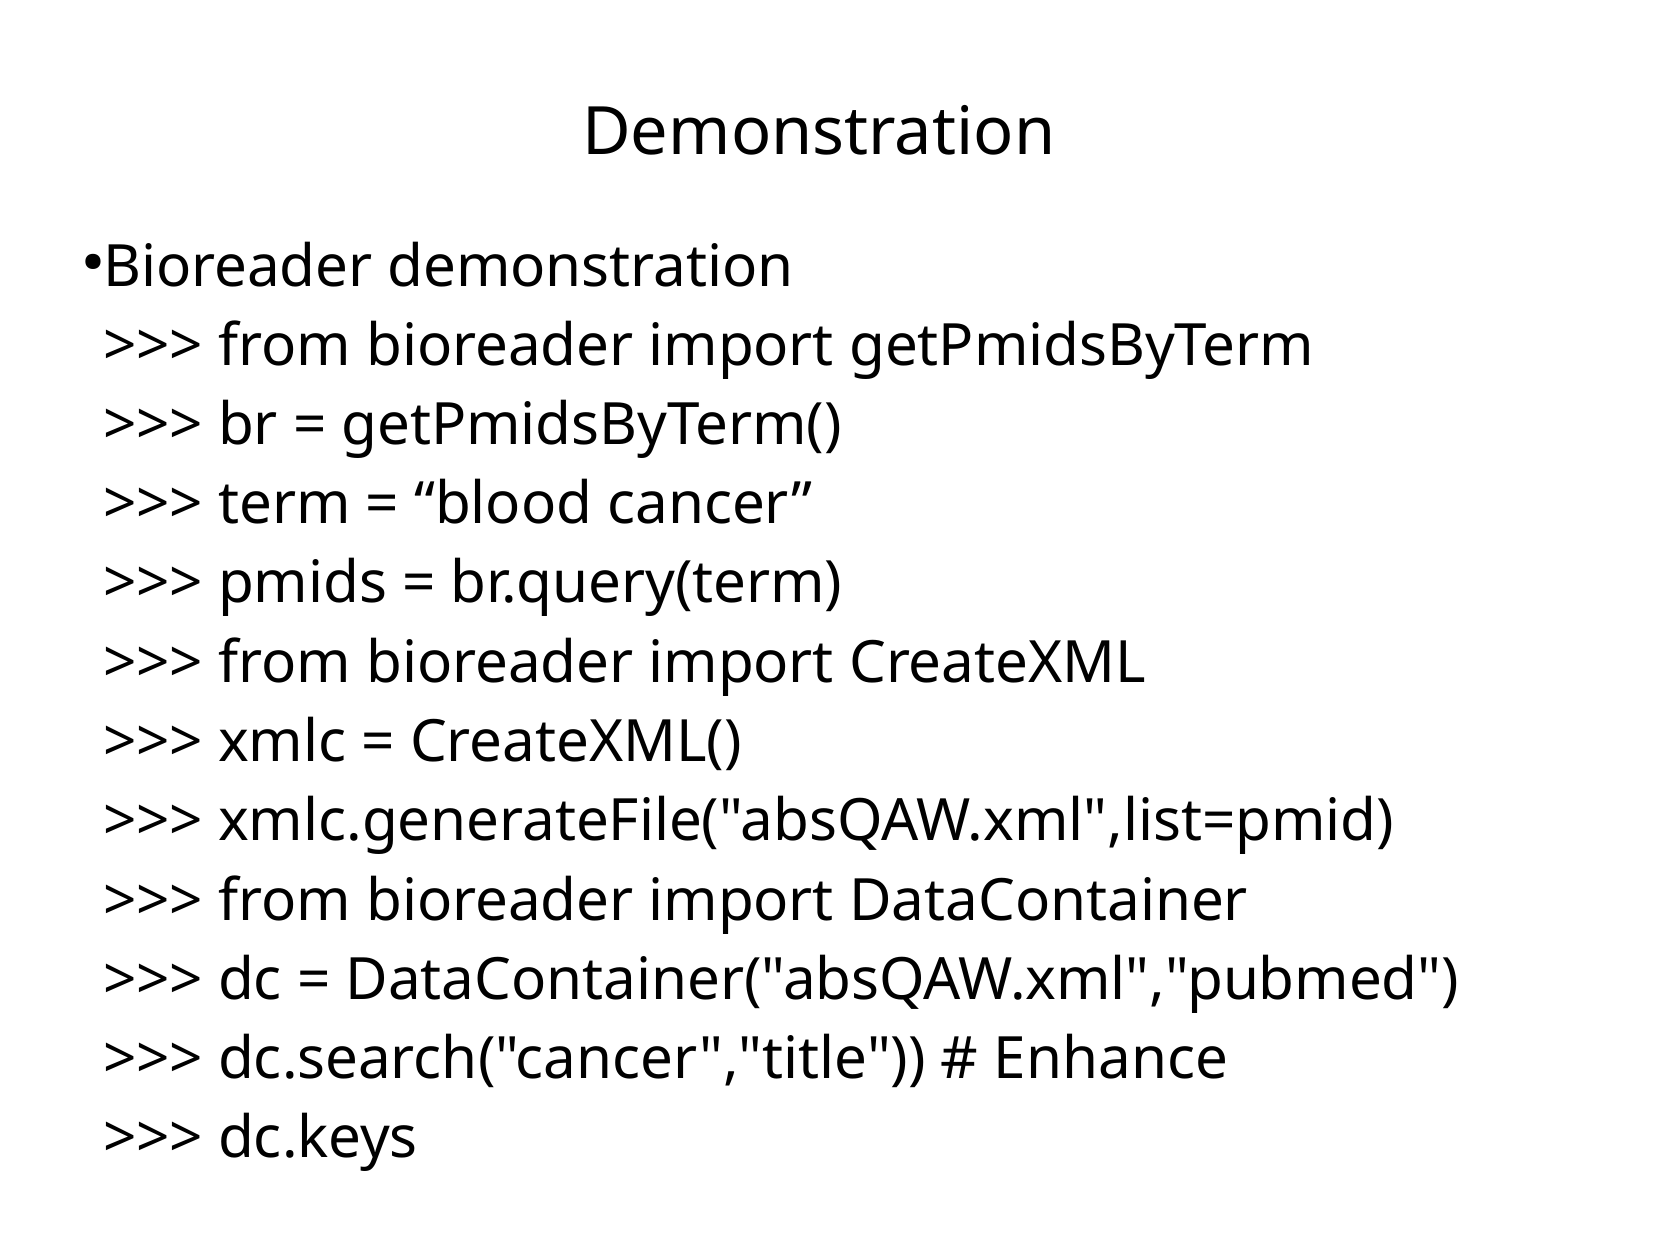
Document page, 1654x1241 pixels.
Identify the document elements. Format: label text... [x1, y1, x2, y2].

title Demonstration [75, 32, 1564, 226]
subtitle Bioreader demonstration >>> from bioreader import getPmidsByTerm >>> br = getPmidsByTerm() >>> term = “blood cancer” >>> pmids = br.query(term) >>> from bioreader import CreateXML >>> xmlc = CreateXML() >>> xmlc.generateFile("absQAW.xml",list=pmid) >>> from bioreader import DataContainer >>> dc = DataContainer("absQAW.xml","pubmed") >>> dc.search("cancer","title")) # Enhance >>> dc.keys [82, 223, 1571, 1175]
